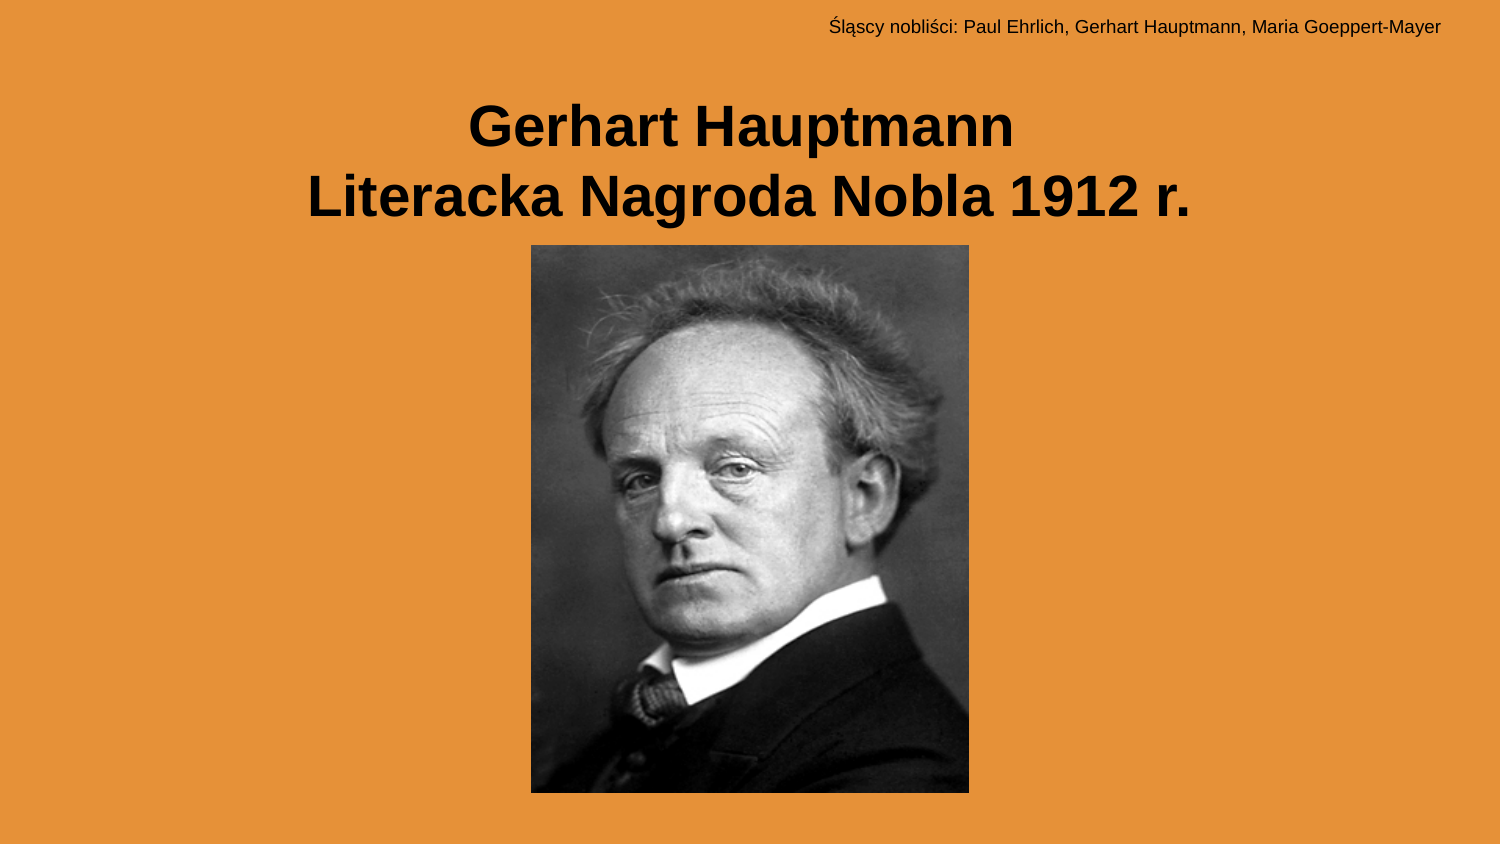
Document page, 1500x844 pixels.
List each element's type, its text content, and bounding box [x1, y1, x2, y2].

title Gerhart Hauptmann Literacka Nagroda Nobla 1912 r. [51, 72, 1449, 752]
picture [531, 245, 969, 793]
